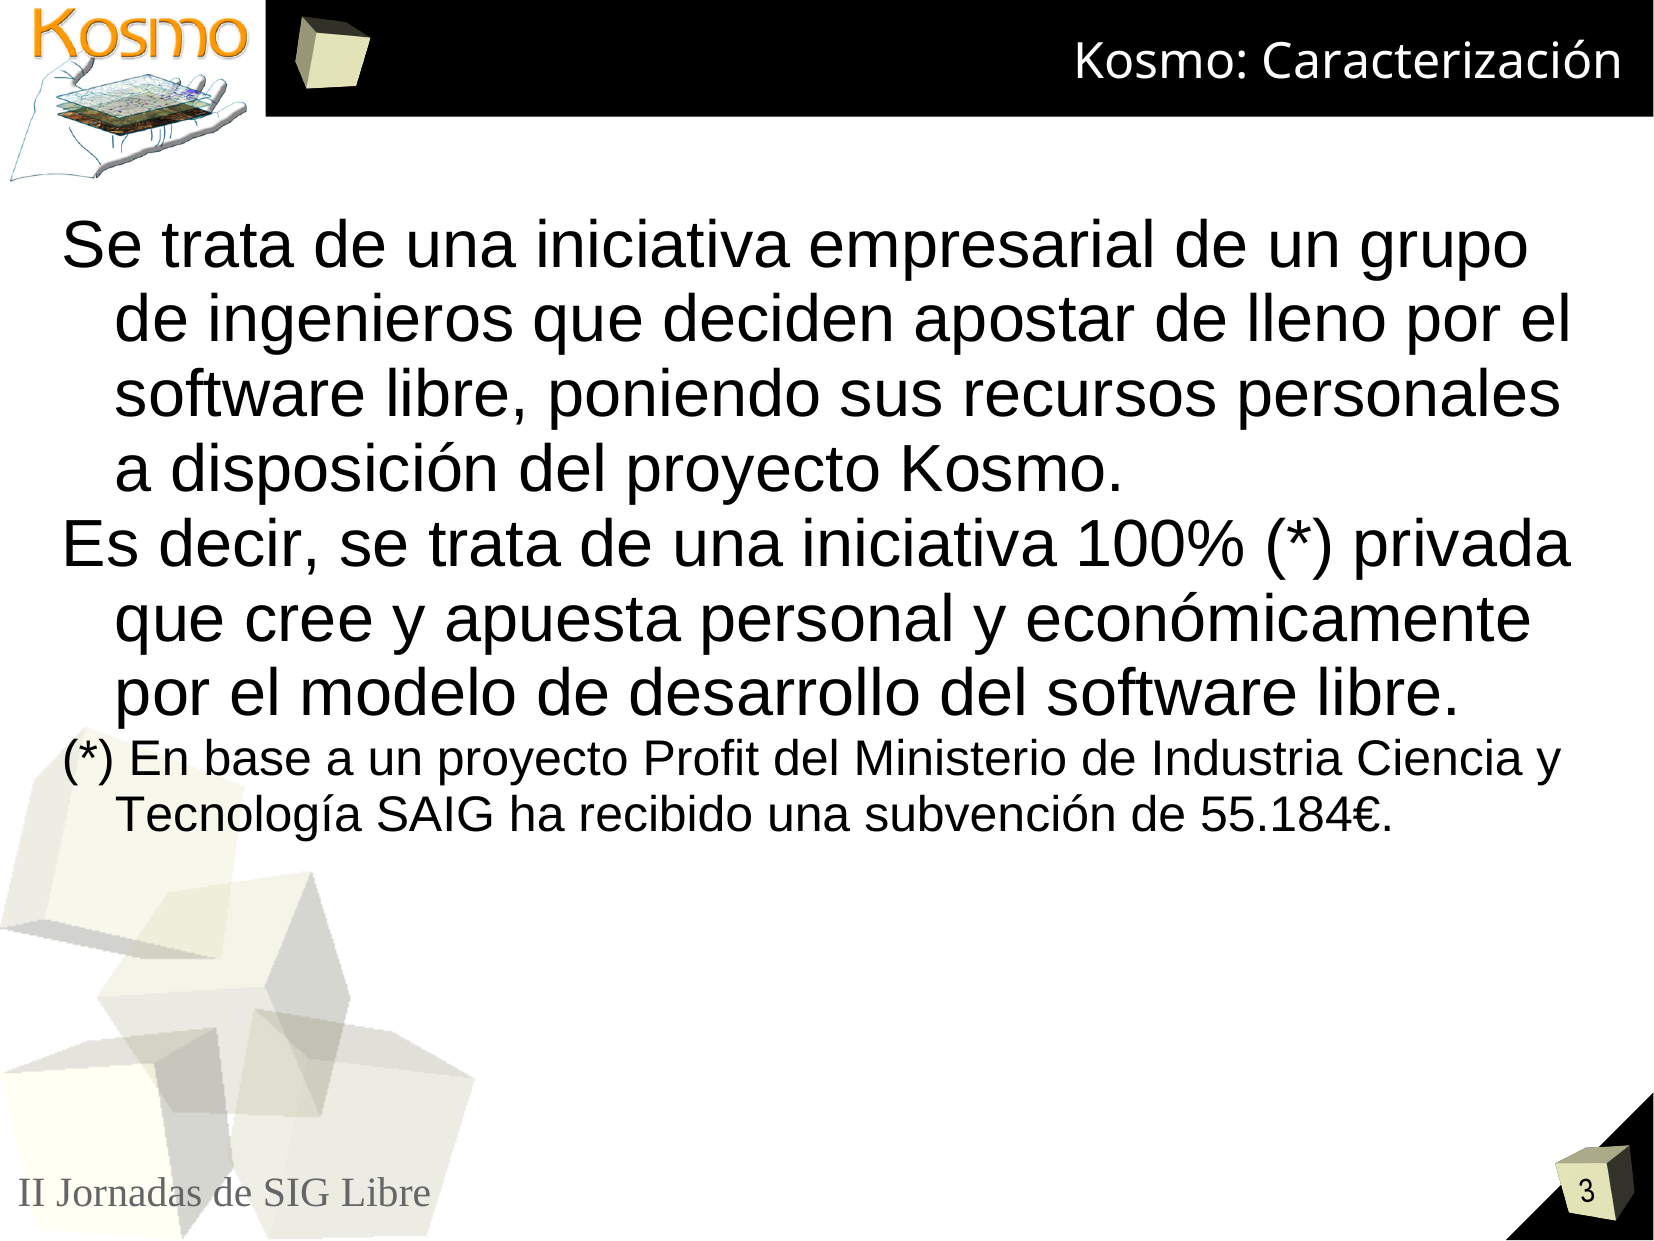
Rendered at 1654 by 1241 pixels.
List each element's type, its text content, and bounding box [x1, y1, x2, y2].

picture [0, 726, 477, 1241]
title Kosmo: Caracterización [413, 0, 1625, 119]
picture [5, 5, 252, 184]
list Se trata de una iniciativa empresarial de un grupo de ingenieros que deciden apostar de lleno por el software libre, poniendo sus recursos personales a disposición del proyecto Kosmo. Es decir, se trata de una iniciativa 100% (*) privada que cree y apuesta personal y económicamente por el modelo de desarrollo del software libre. (*) En base a un proyecto Profit del Ministerio de Industria Ciencia y Tecnología SAIG ha recibido una subvención de 55.184€. [44, 206, 1611, 1150]
